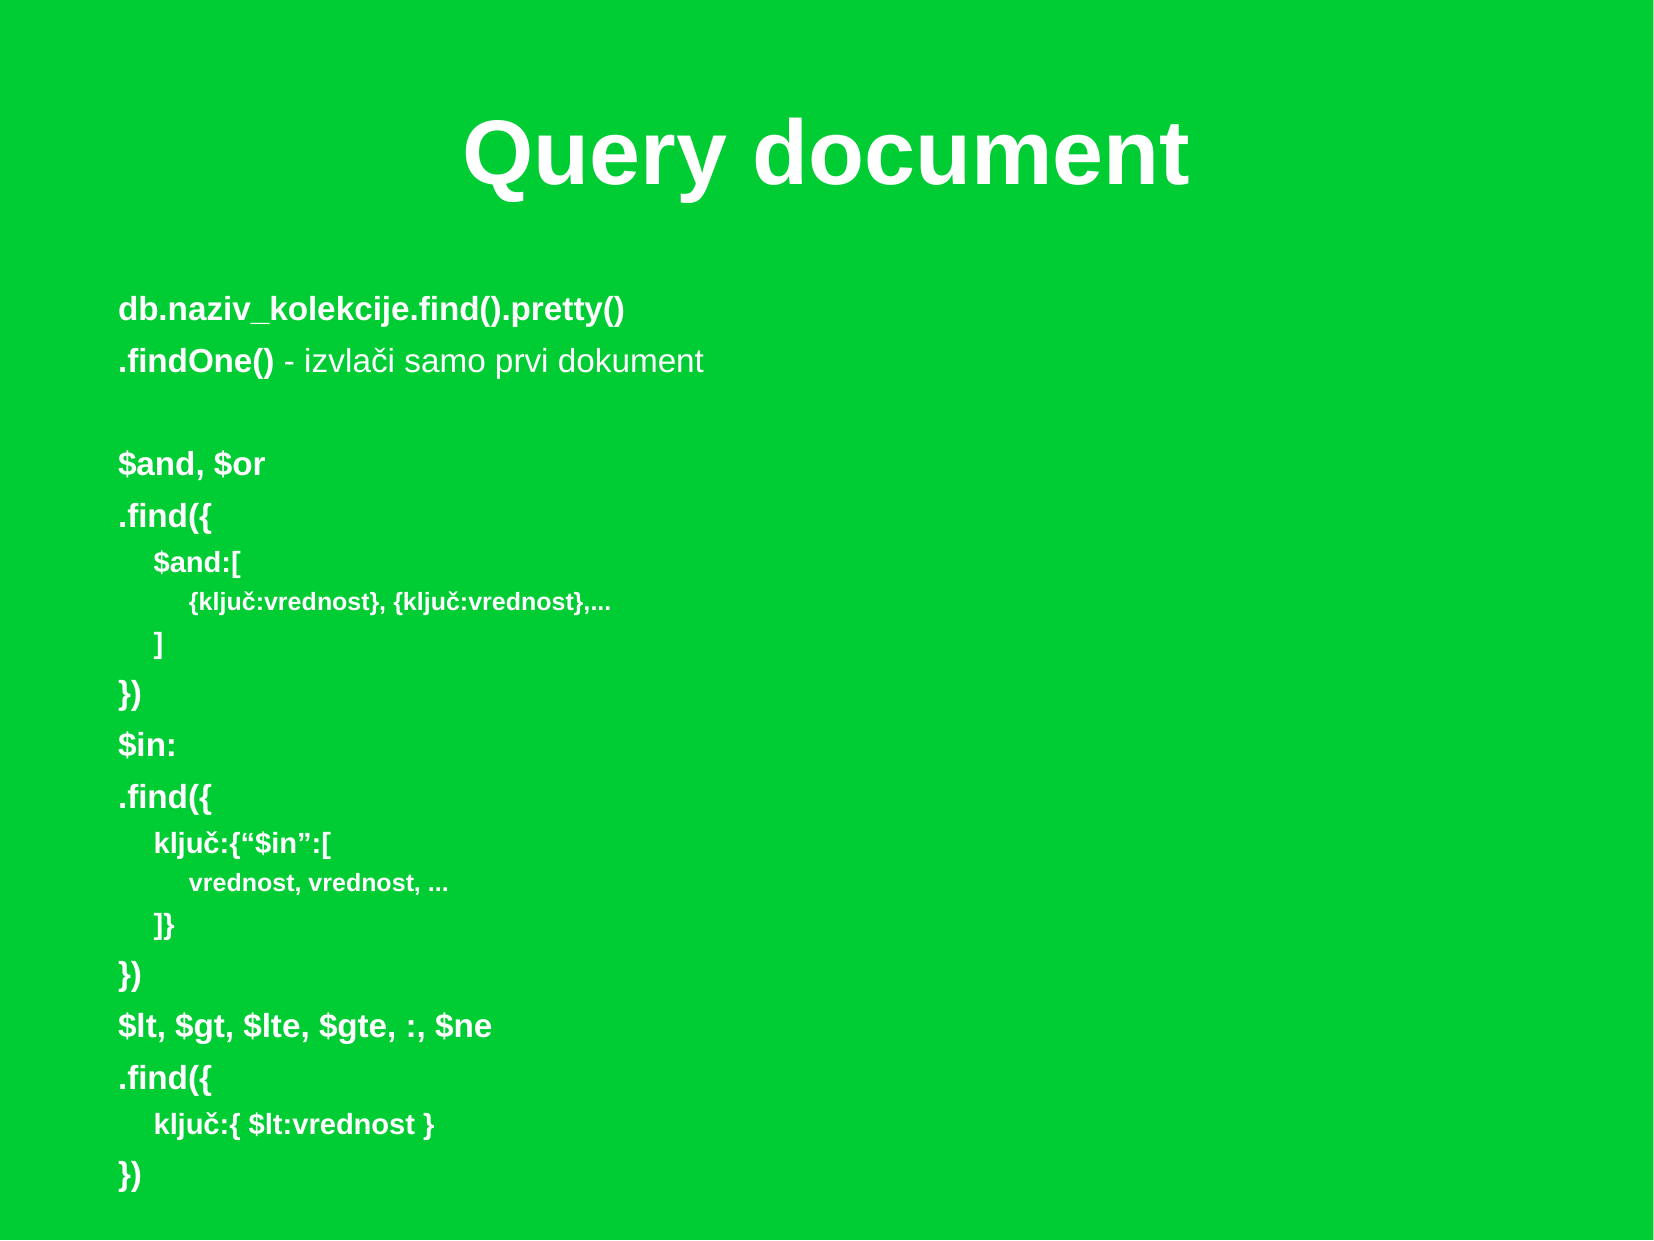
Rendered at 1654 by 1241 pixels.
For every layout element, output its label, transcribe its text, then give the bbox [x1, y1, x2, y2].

title Query document [82, 49, 1571, 257]
list db.naziv_kolekcije.find().pretty() .findOne() - izvlači samo prvi dokument $and, $or .find({ $and:[ {ključ:vrednost}, {ključ:vrednost},... ] }) $in: .find({ ključ:{“$in”:[ vrednost, vrednost, ... ]} }) $lt, $gt, $lte, $gte, :, $ne .find({ ključ:{ $lt:vrednost } }) [82, 290, 1571, 1201]
